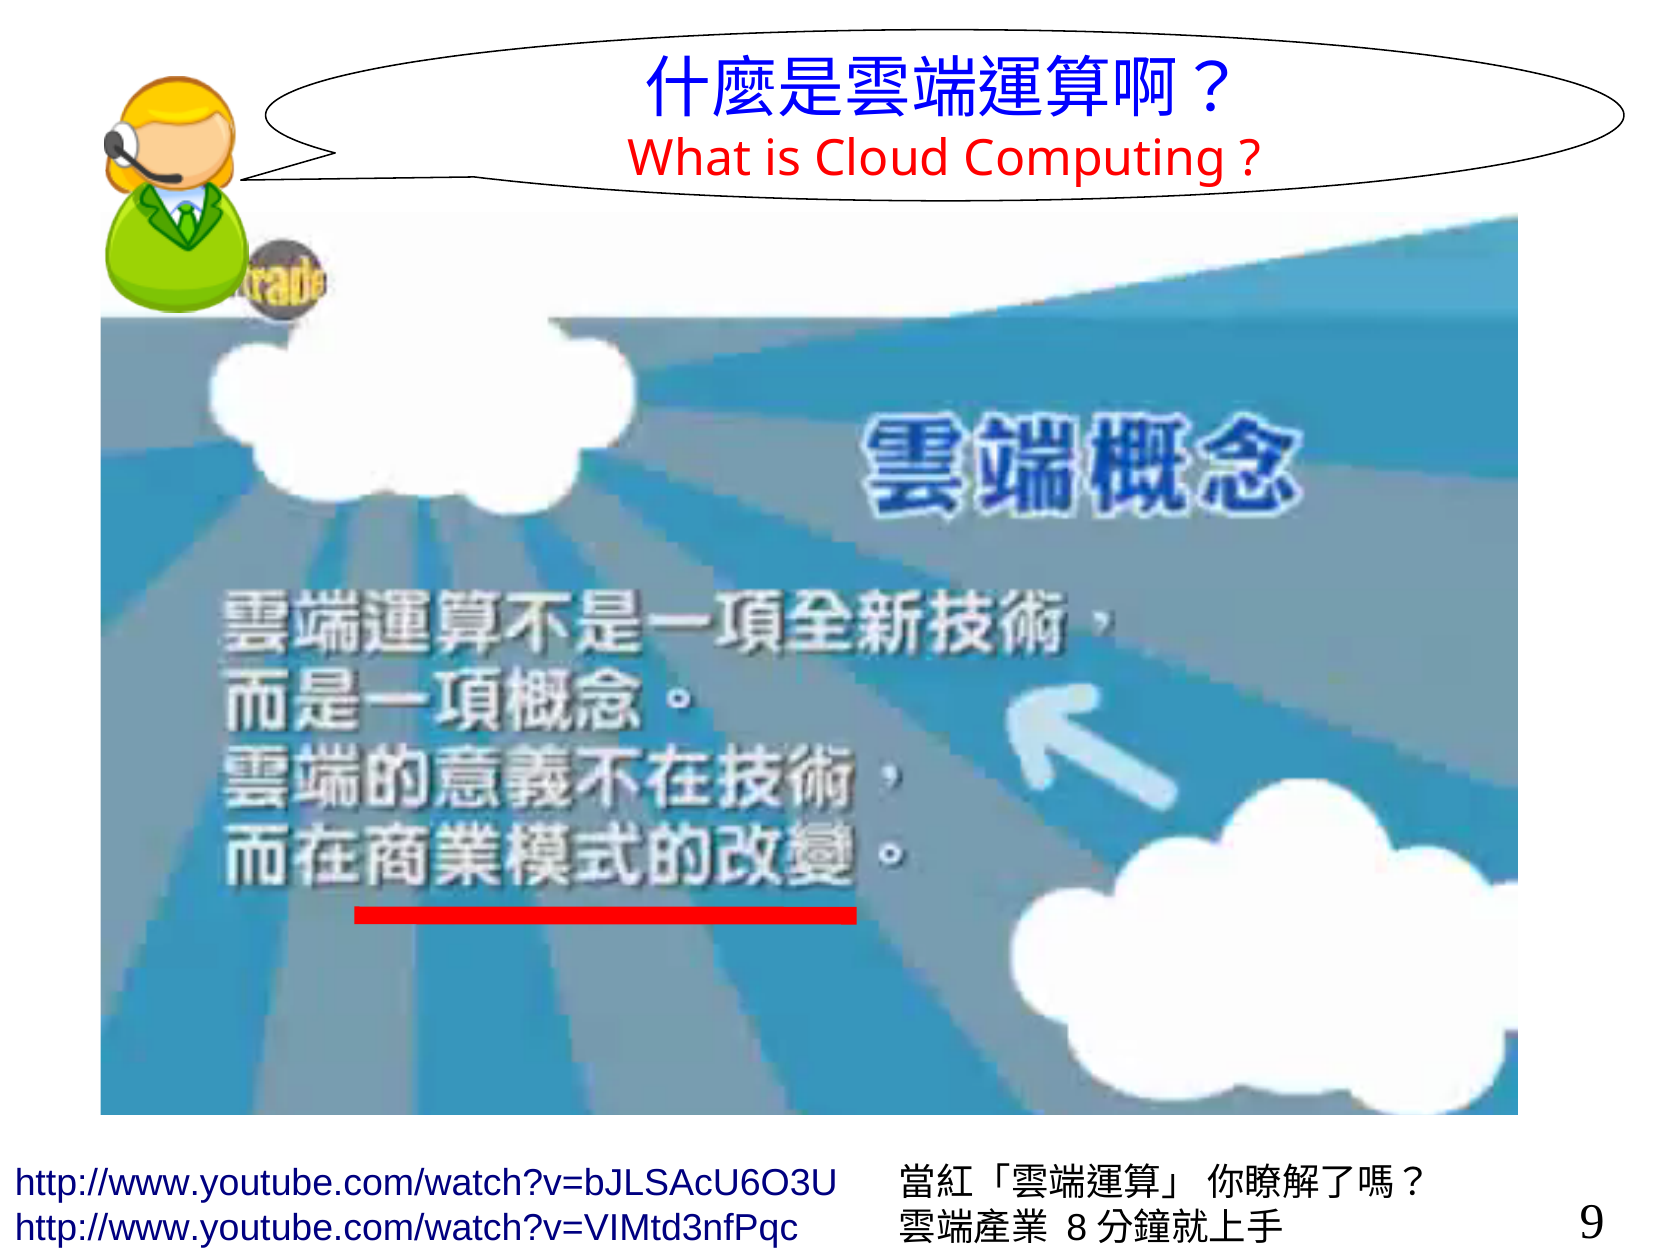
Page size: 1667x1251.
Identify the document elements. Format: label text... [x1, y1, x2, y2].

picture [100, 76, 1518, 1115]
text_box 什麼是雲端運算啊？ What is Cloud Computing ? [240, 29, 1624, 201]
text_box http://www.youtube.com/watch?v=bJLSAcU6O3U 當紅「雲端運算」 你瞭解了嗎？ http://www.youtube.com/watch?v=VIMtd3nfPqc 雲端產業 8分鐘就上手 [0, 1150, 1667, 1251]
